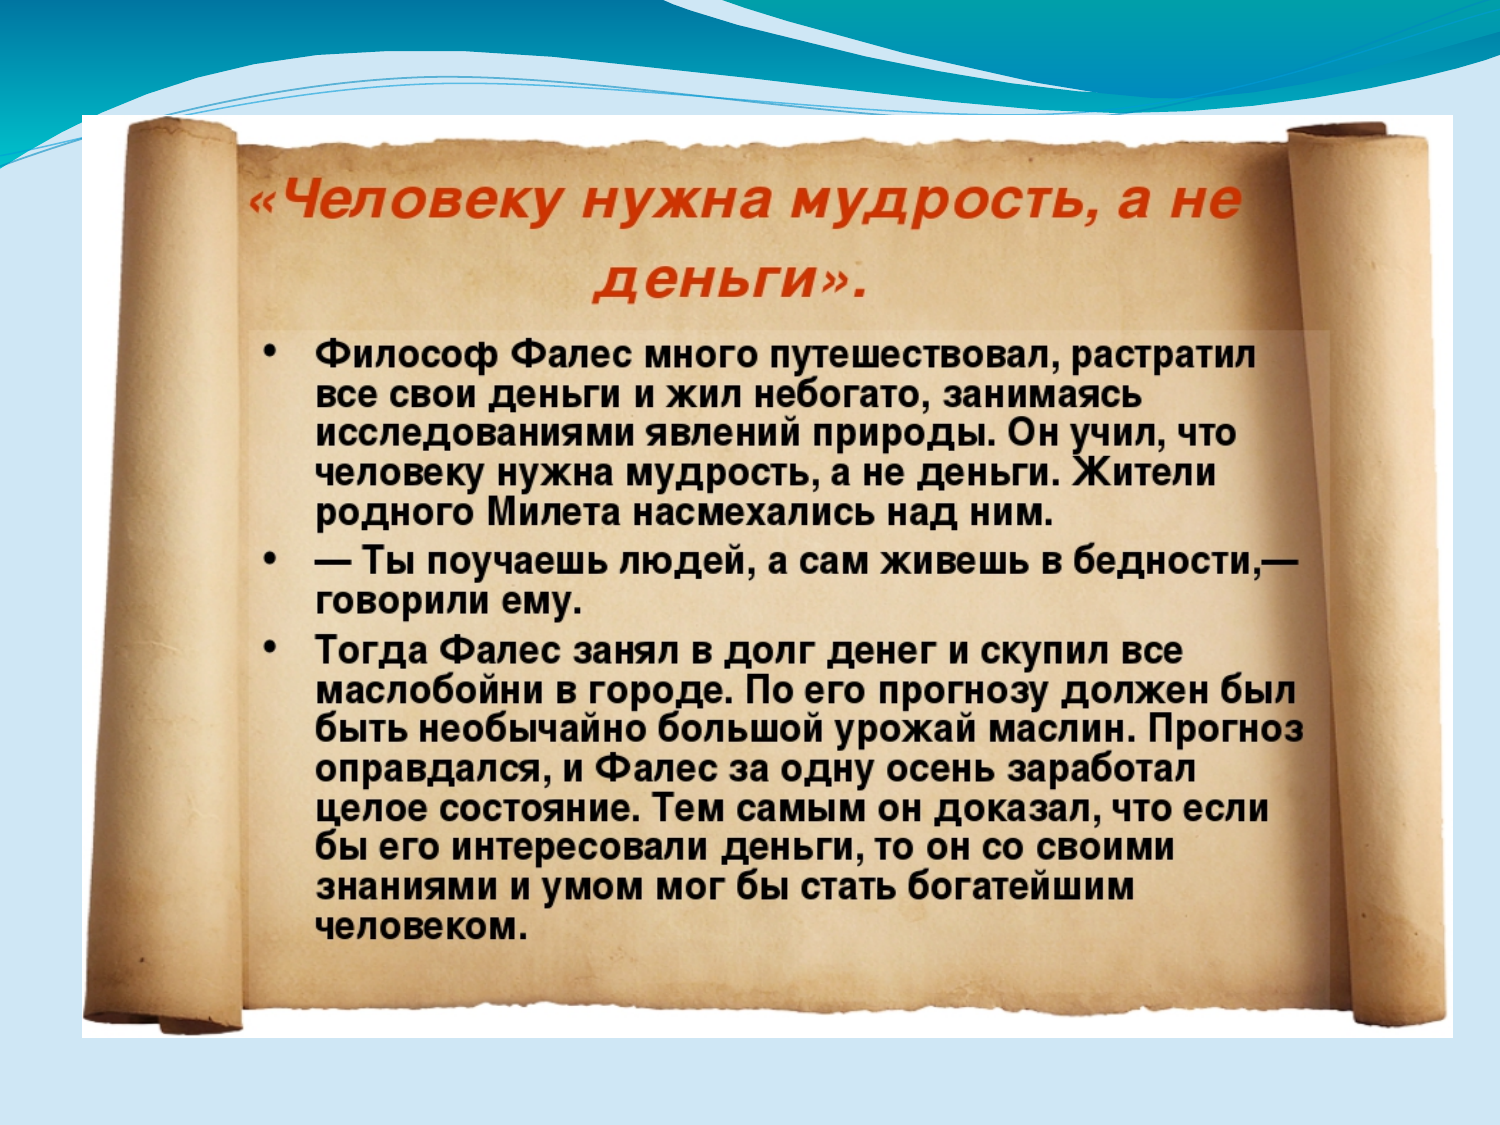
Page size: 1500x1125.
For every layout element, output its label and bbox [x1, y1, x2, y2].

title [75, 115, 82, 303]
picture [82, 115, 1453, 1038]
